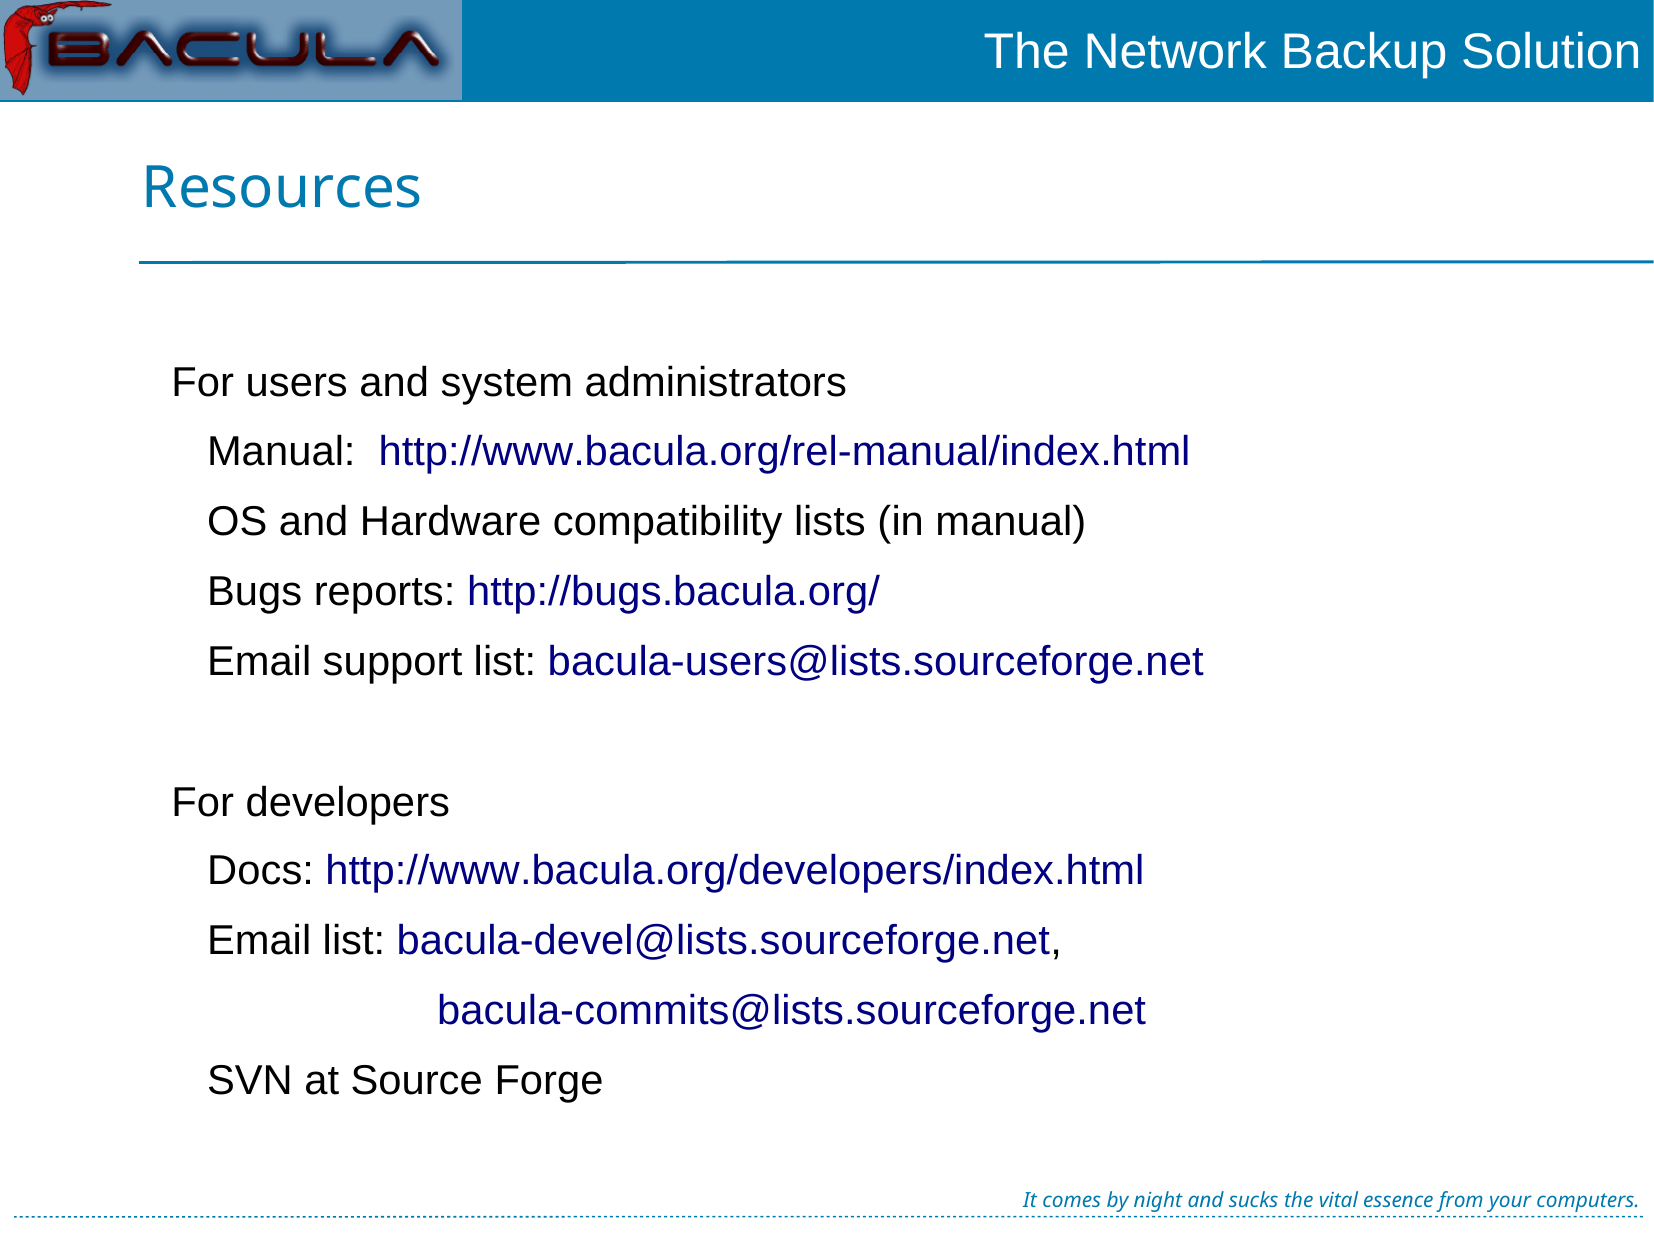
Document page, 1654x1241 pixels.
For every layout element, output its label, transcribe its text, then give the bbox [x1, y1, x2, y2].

title Resources [141, 112, 1501, 226]
list For users and system administrators Manual: http://www.bacula.org/rel-manual/index.html OS and Hardware compatibility lists (in manual) Bugs reports: http://bugs.bacula.org/ Email support list: bacula-users@lists.sourceforge.net For developers Docs: http://www.bacula.org/developers/index.html Email list: bacula-devel@lists.sourceforge.net, bacula-commits@lists.sourceforge.net SVN at Source Forge [112, 290, 1510, 1165]
picture [0, 0, 461, 99]
